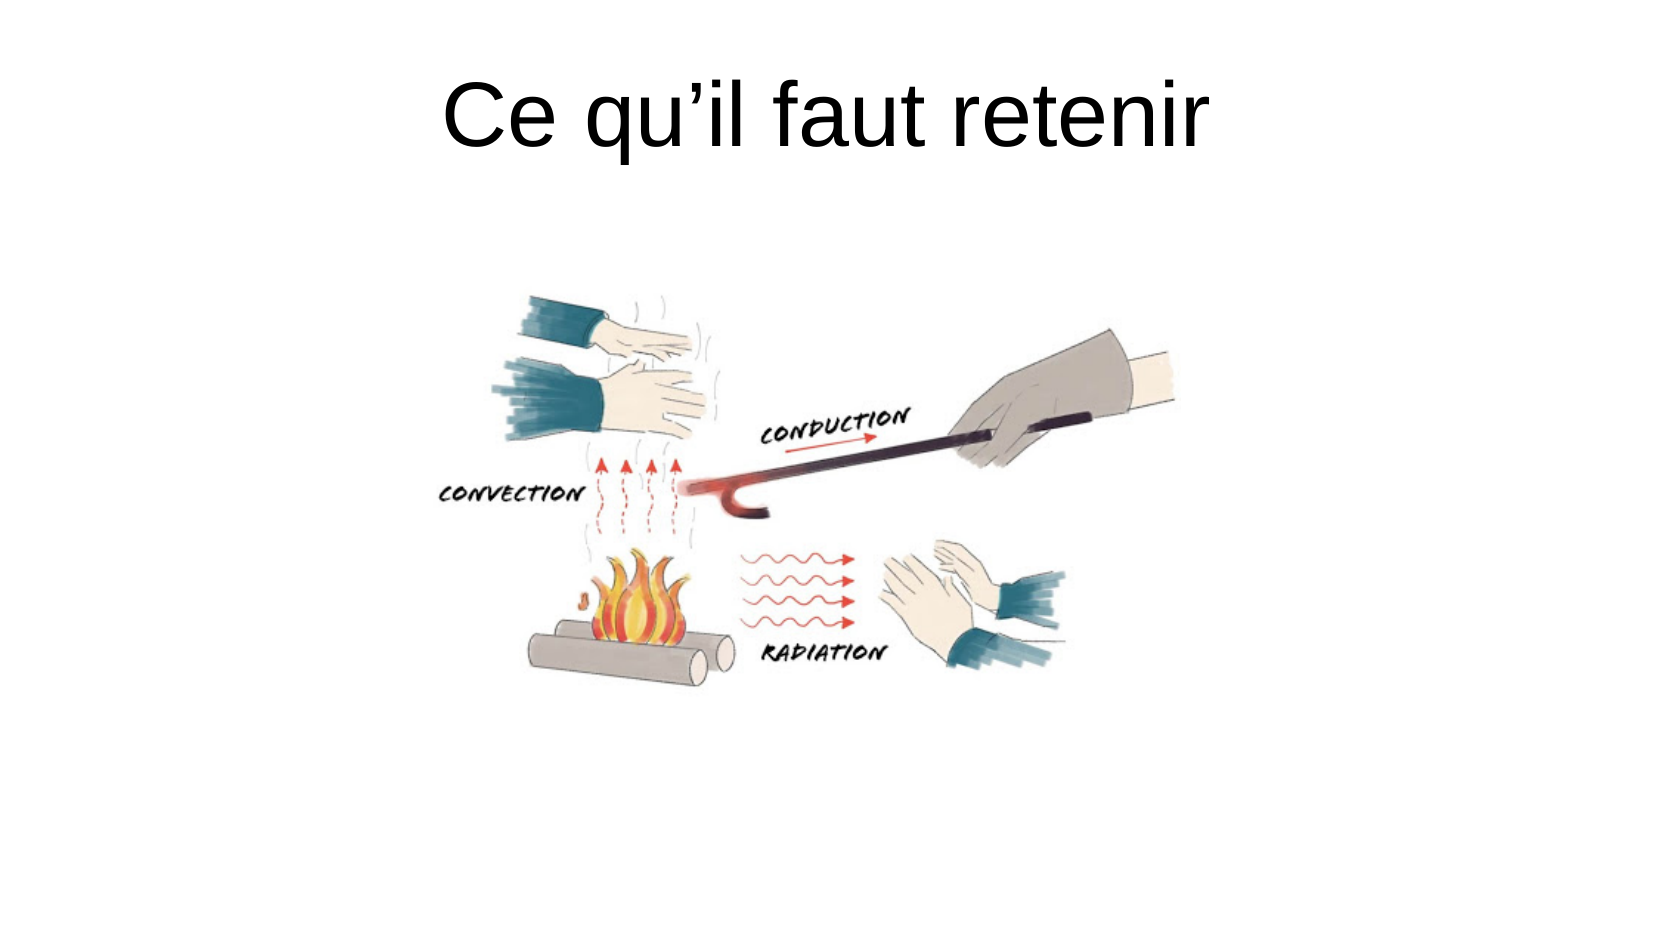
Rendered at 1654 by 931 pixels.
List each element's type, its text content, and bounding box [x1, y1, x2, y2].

picture [425, 247, 1181, 765]
title Ce qu’il faut retenir [82, 37, 1571, 193]
